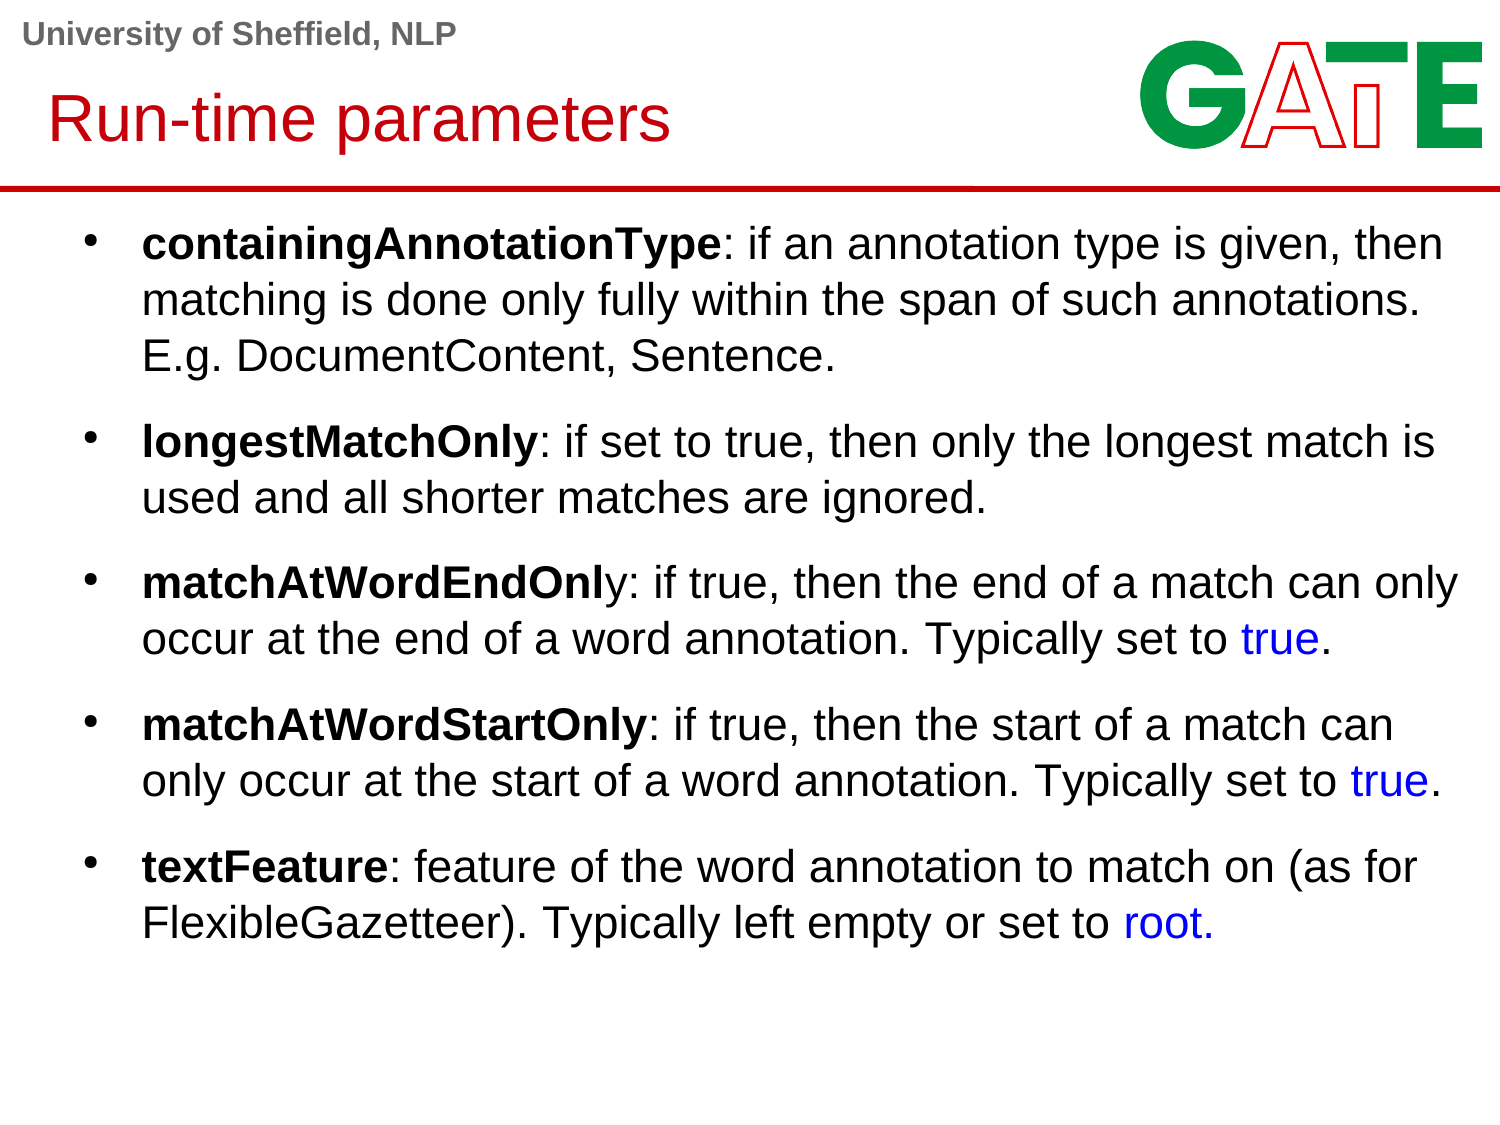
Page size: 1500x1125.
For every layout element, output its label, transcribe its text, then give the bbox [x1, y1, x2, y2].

title Run-time parameters [47, 59, 1241, 180]
list containingAnnotationType: if an annotation type is given, then matching is done only fully within the span of such annotations. E.g. DocumentContent, Sentence. longestMatchOnly: if set to true, then only the longest match is used and all shorter matches are ignored. matchAtWordEndOnly: if true, then the end of a match can only occur at the end of a word annotation. Typically set to true. matchAtWordStartOnly: if true, then the start of a match can only occur at the start of a word annotation. Typically set to true. textFeature: feature of the word annotation to match on (as for FlexibleGazetteer). Typically left empty or set to root. [82, 212, 1465, 1063]
picture [1133, 23, 1489, 166]
